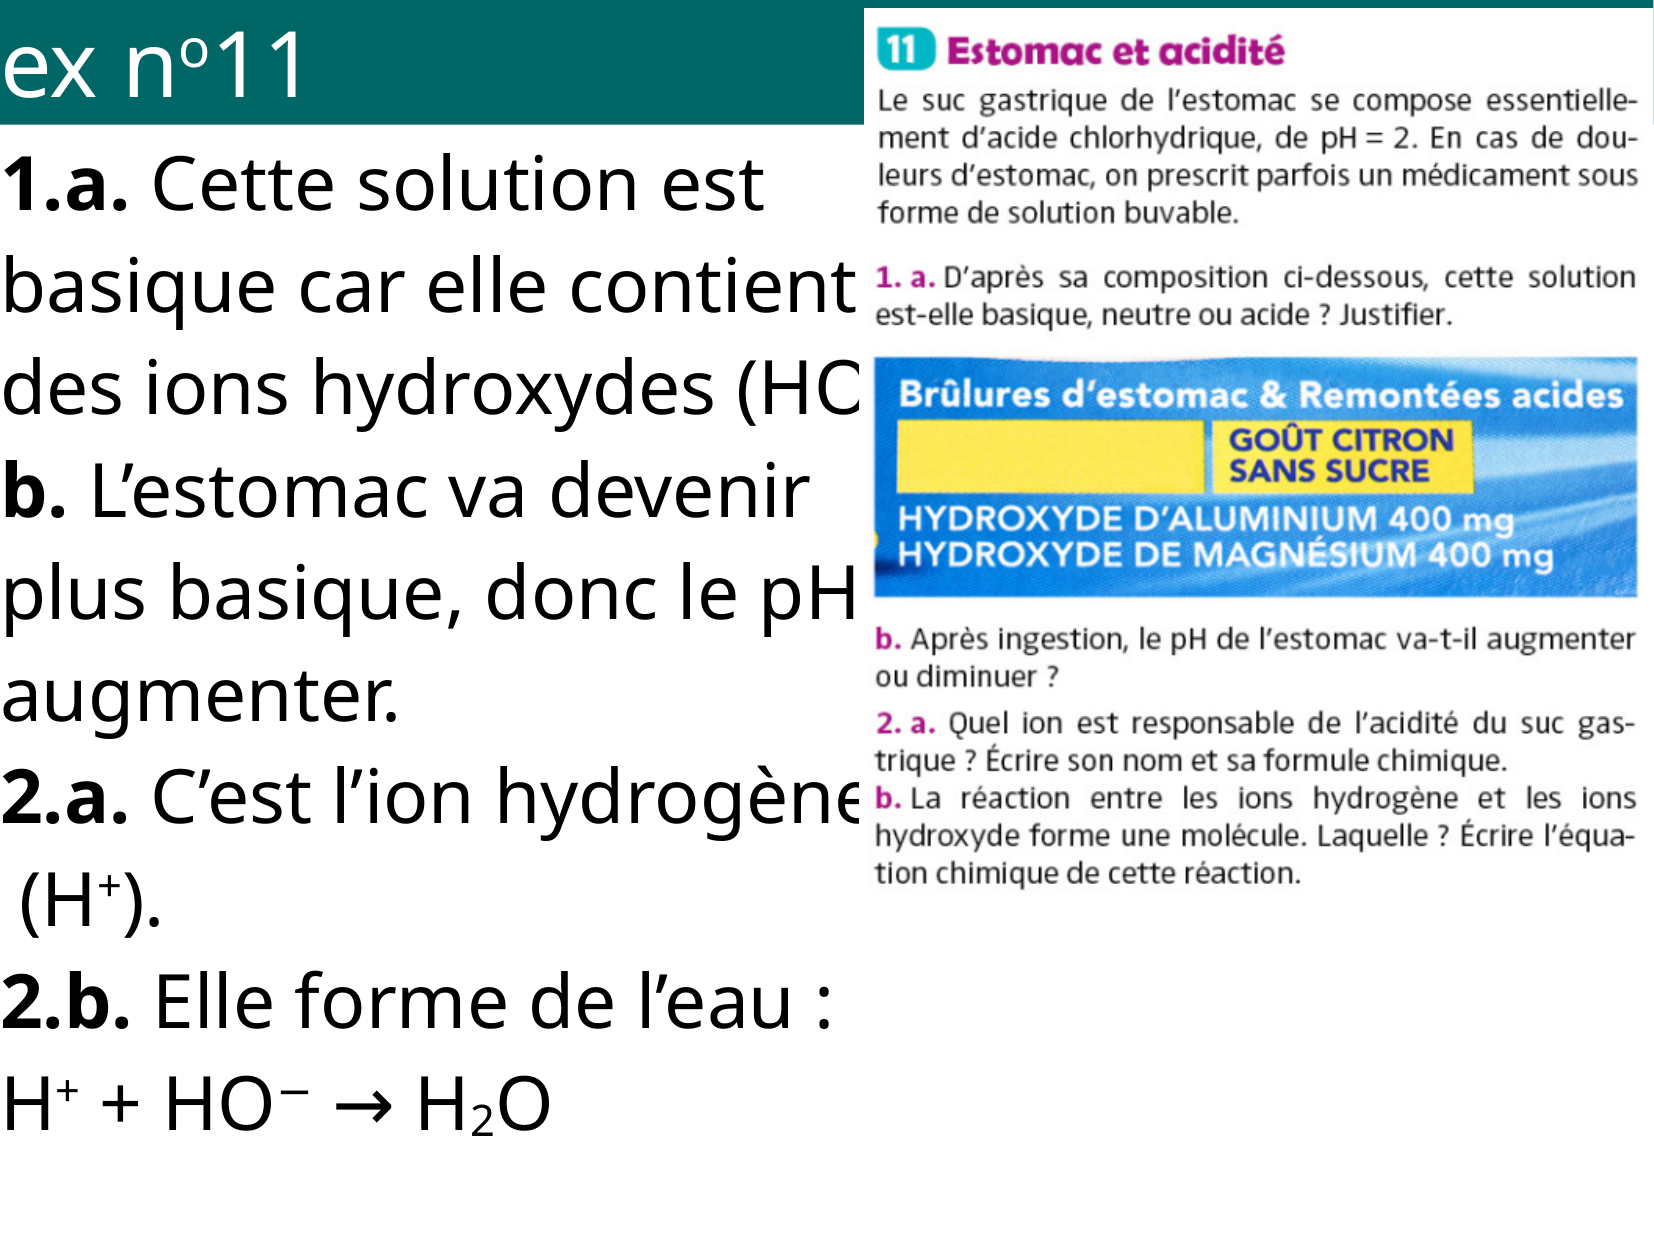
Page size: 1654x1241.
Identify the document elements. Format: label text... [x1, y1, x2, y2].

picture [859, 247, 1654, 898]
subtitle 1.a. Cette solution est basique car elle contient des ions hydroxydes (HO−). b. L’estomac va devenir plus basique, donc le pH va augmenter. 2.a. C’est l’ion hydrogène (H+). 2.b. Elle forme de l’eau : H+ + HO− → H2O [0, 129, 1630, 1229]
title ex no11 [0, 8, 864, 116]
picture [864, 8, 1654, 241]
